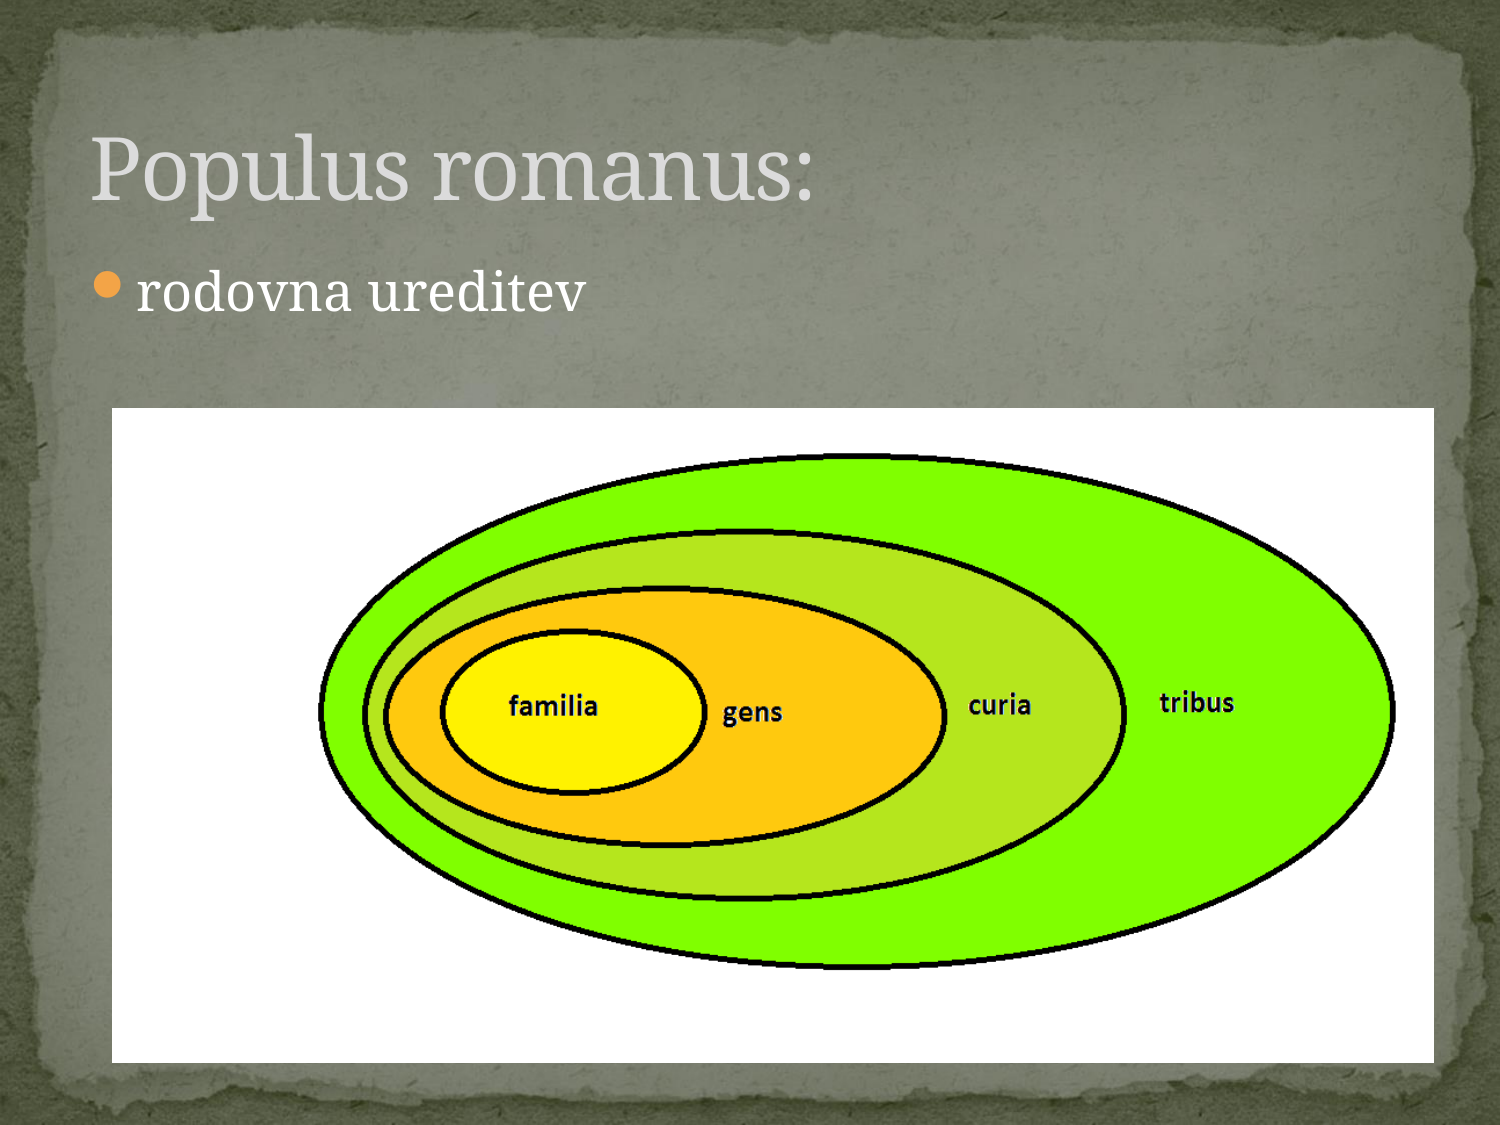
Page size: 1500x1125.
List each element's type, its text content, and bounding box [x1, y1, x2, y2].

list rodovna ureditev [75, 249, 1425, 1000]
picture [0, 0, 1500, 1125]
title Populus romanus: [75, 24, 1425, 225]
